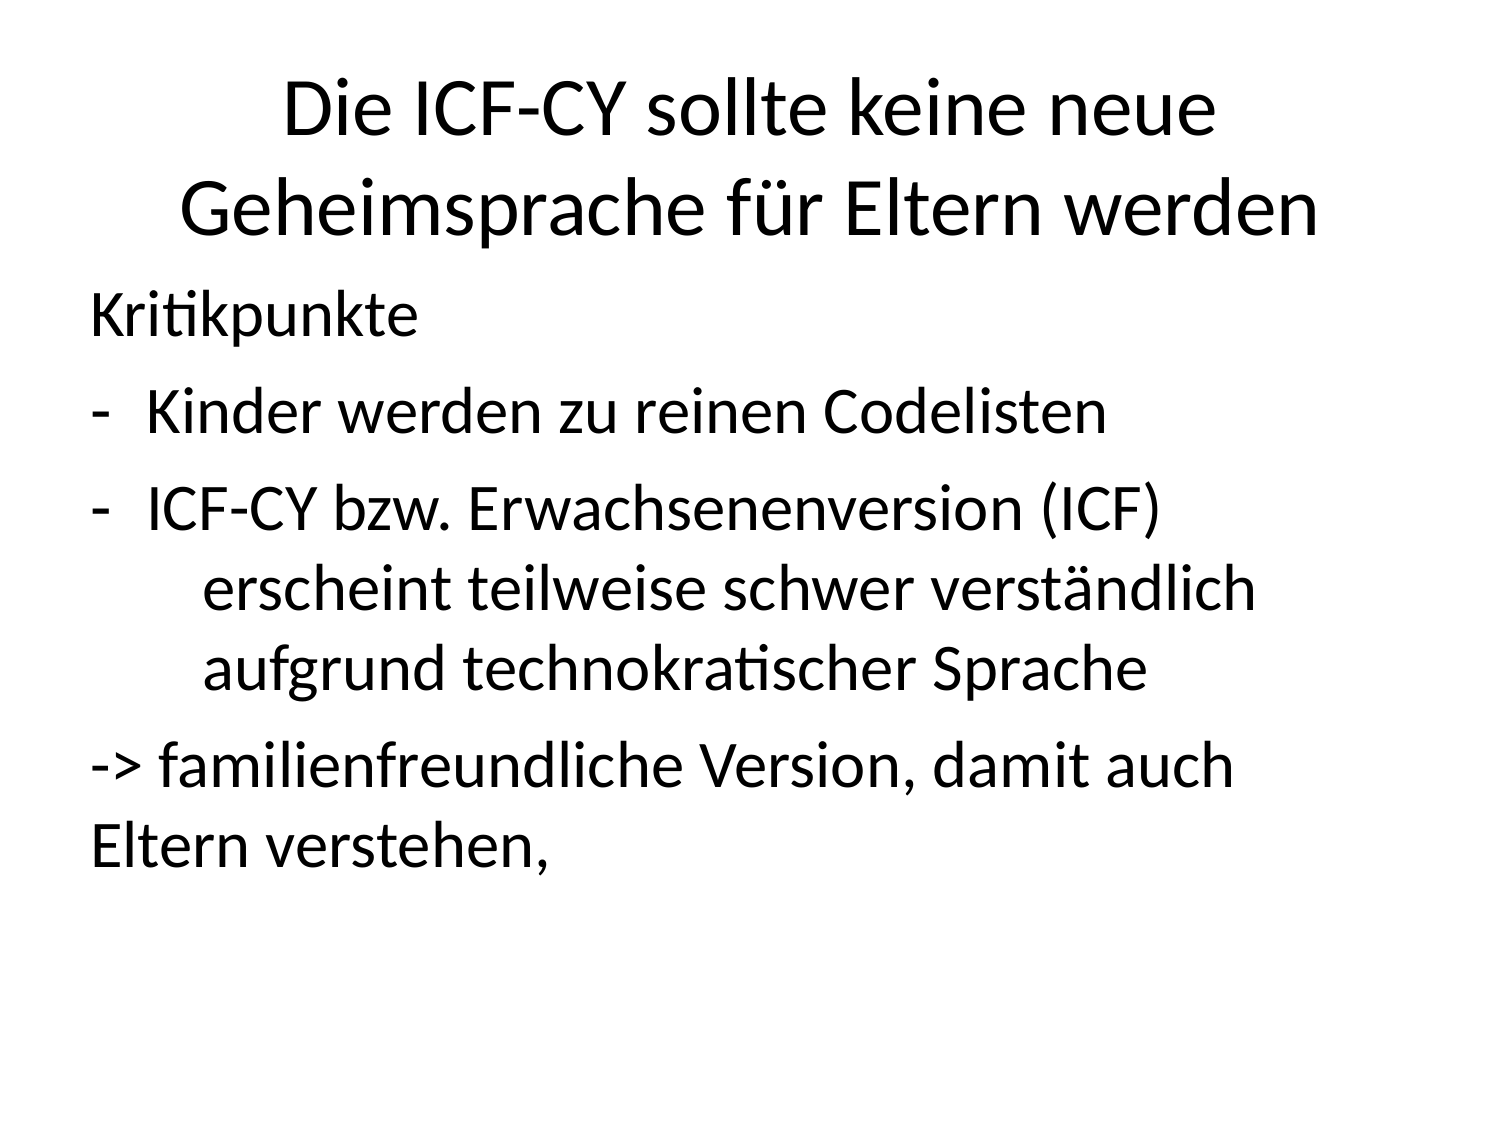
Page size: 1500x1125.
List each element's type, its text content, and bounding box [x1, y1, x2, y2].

list Kritikpunkte Kinder werden zu reinen Codelisten ICF-CY bzw. Erwachsenenversion (ICF) erscheint teilweise schwer verständlich aufgrund technokratischer Sprache -> familienfreundliche Version, damit auch Eltern verstehen, [75, 262, 1426, 1005]
title Die ICF-CY sollte keine neue Geheimsprache für Eltern werden [75, 45, 1426, 233]
